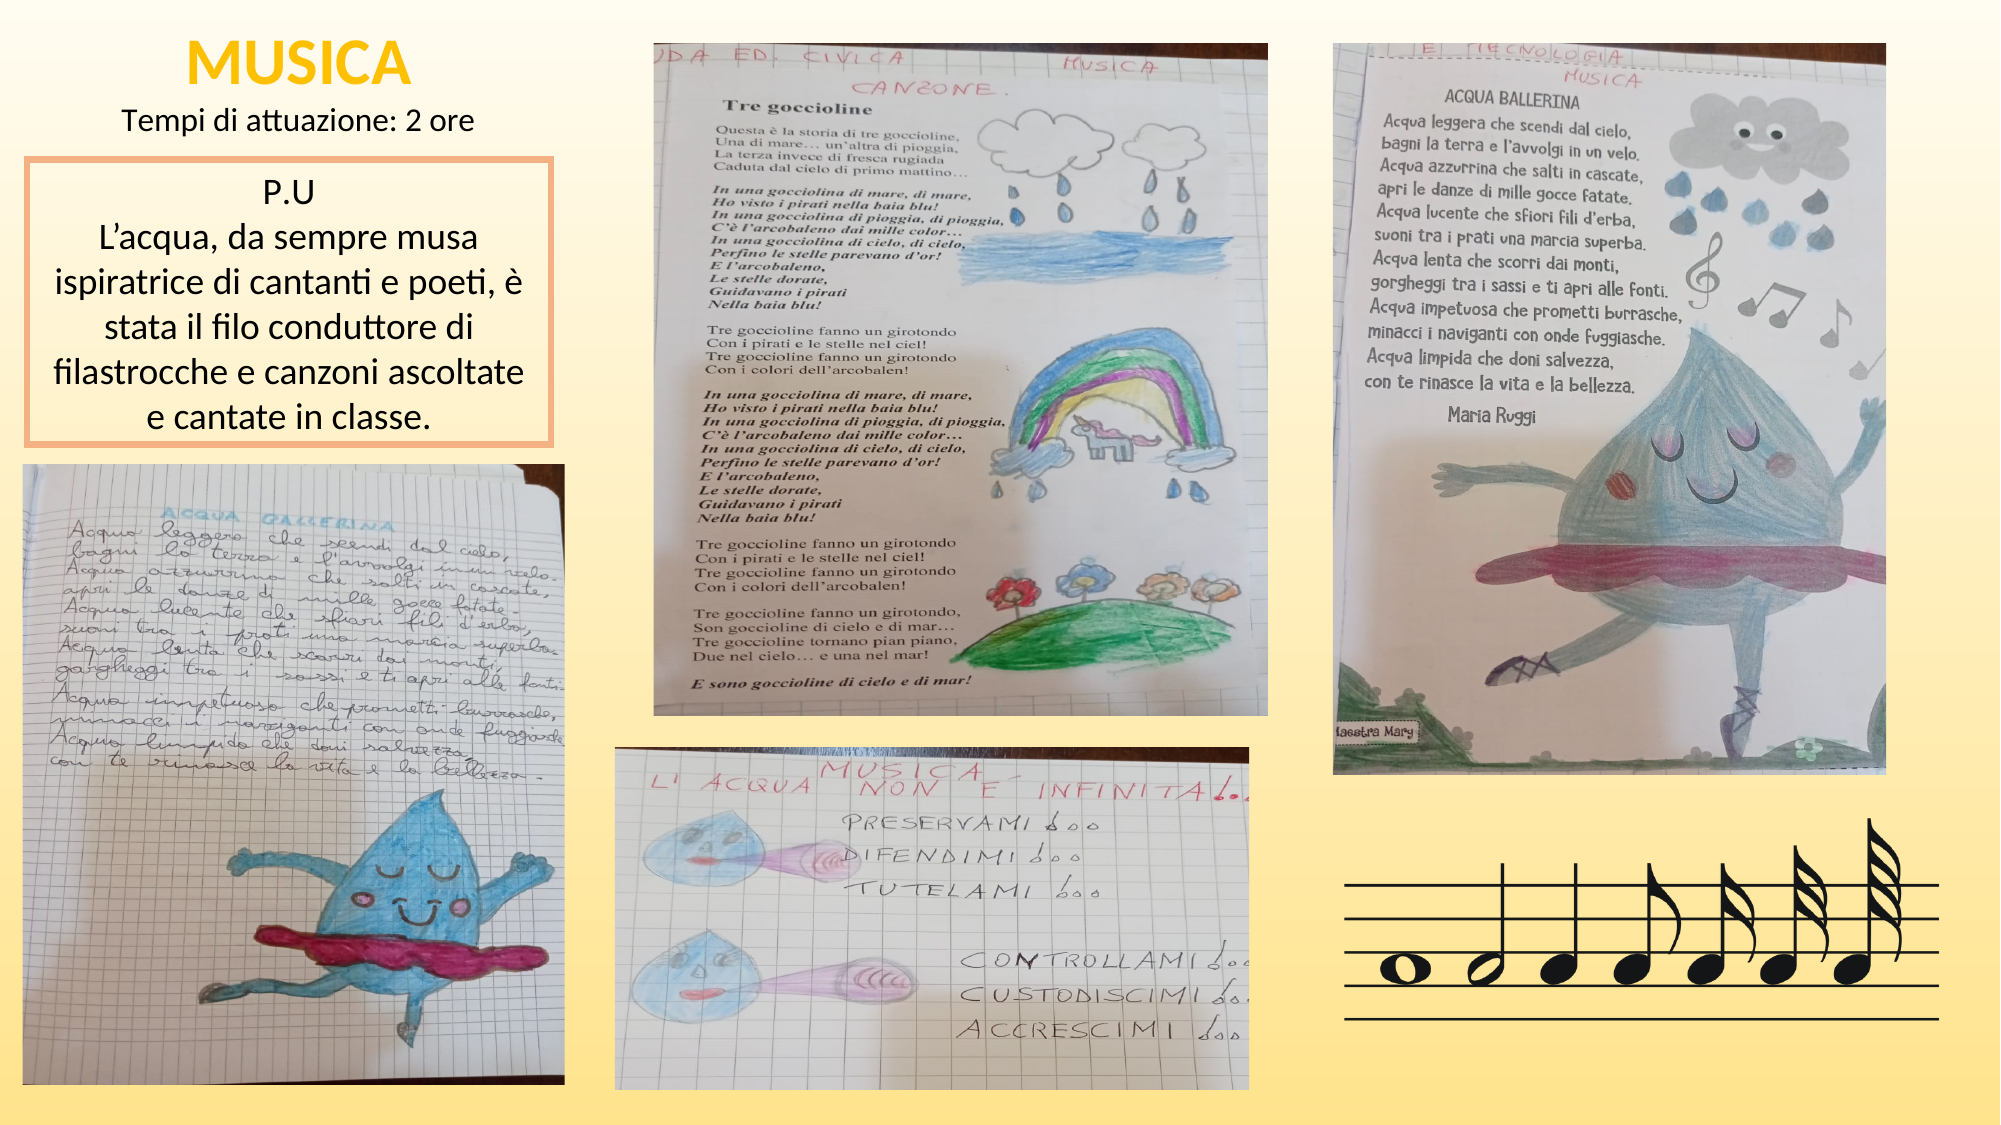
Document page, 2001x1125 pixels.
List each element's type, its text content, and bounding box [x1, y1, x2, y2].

picture [653, 43, 1268, 716]
picture [1332, 43, 1887, 775]
text_box P.U L’acqua, da sempre musa ispiratrice di cantanti e poeti, è stata il filo conduttore di filastrocche e canzoni ascoltate e cantate in classe. [27, 159, 551, 445]
title MUSICA Tempi di attuazione: 2 ore [26, 8, 570, 188]
picture [22, 464, 565, 1085]
picture [614, 747, 1250, 1090]
picture [1332, 806, 1951, 1031]
